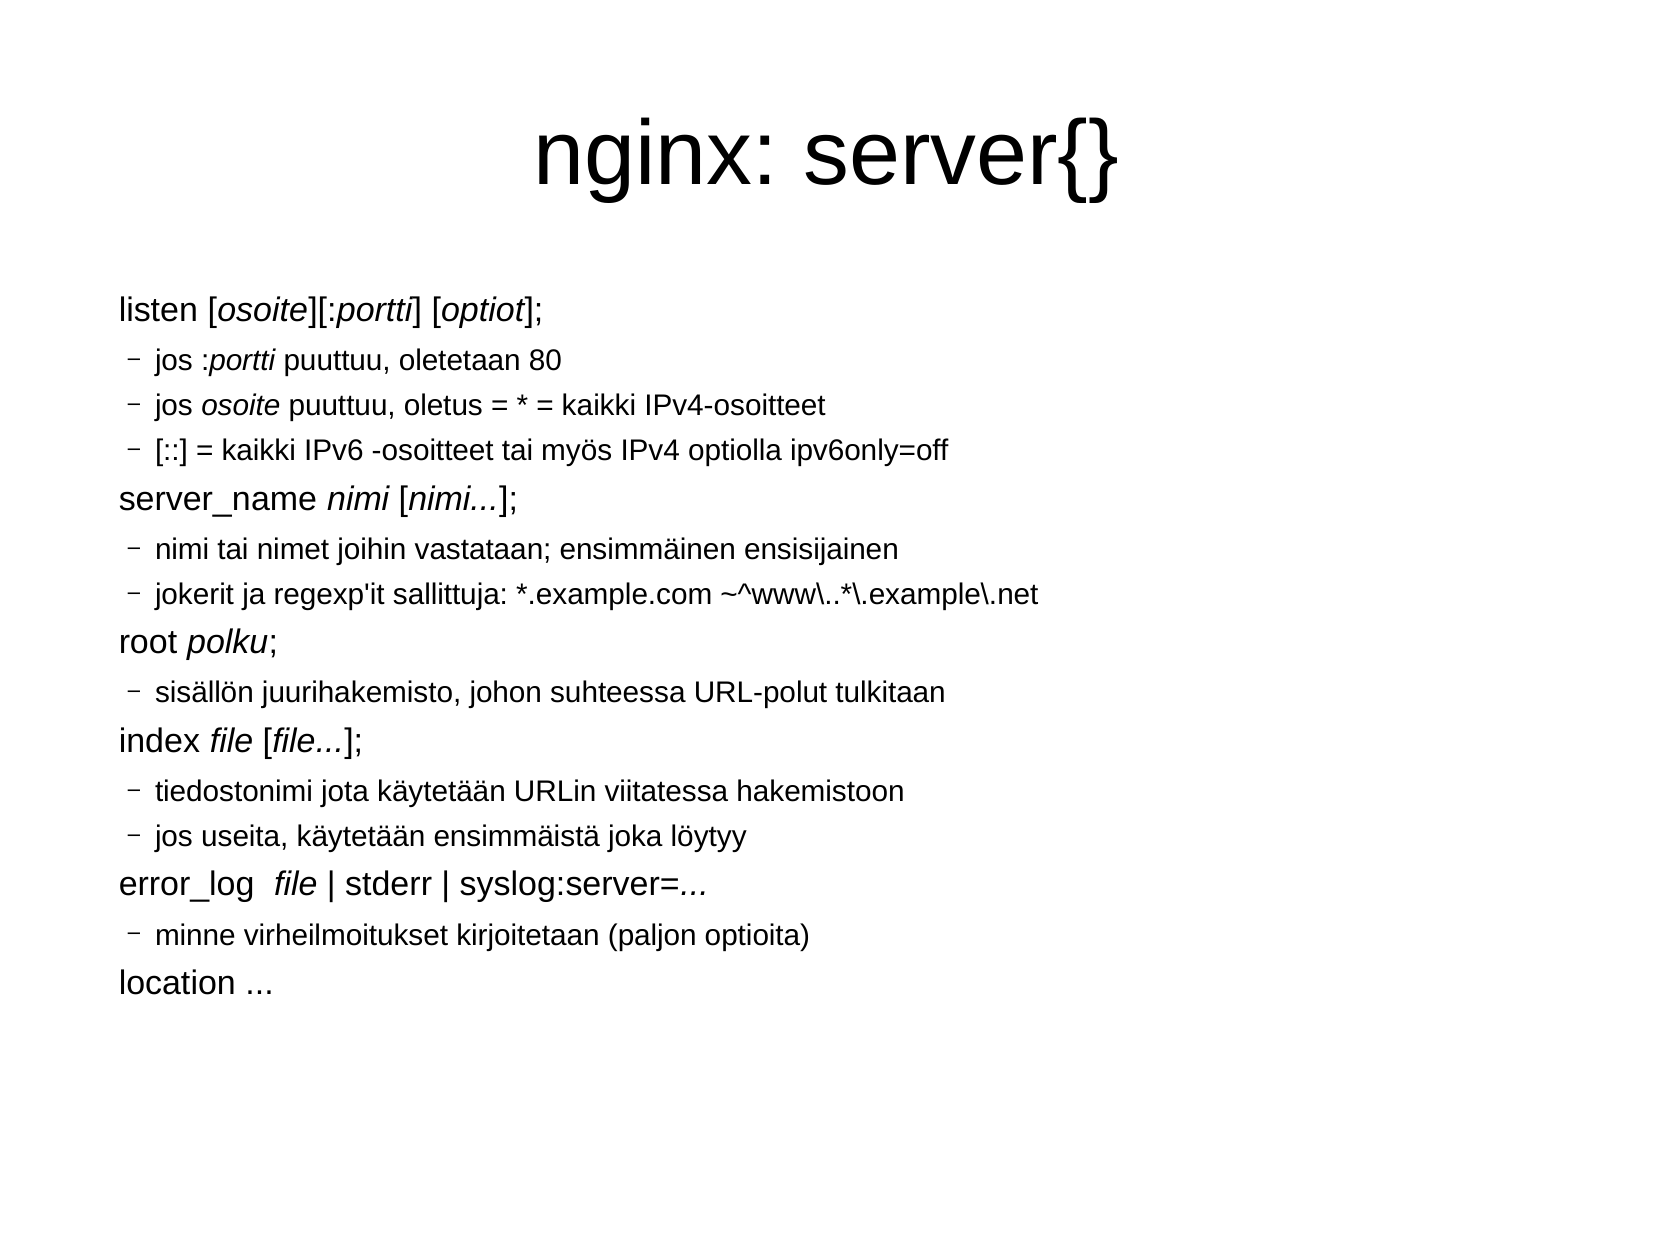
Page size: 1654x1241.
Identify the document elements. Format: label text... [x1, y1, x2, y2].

list listen [osoite][:portti] [optiot]; jos :portti puuttuu, oletetaan 80 jos osoite puuttuu, oletus = * = kaikki IPv4-osoitteet [::] = kaikki IPv6 -osoitteet tai myös IPv4 optiolla ipv6only=off server_name nimi [nimi...]; nimi tai nimet joihin vastataan; ensimmäinen ensisijainen jokerit ja regexp'it sallittuja: *.example.com ~^www\..*\.example\.net root polku; sisällön juurihakemisto, johon suhteessa URL-polut tulkitaan index file [file...]; tiedostonimi jota käytetään URLin viitatessa hakemistoon jos useita, käytetään ensimmäistä joka löytyy error_log file | stderr | syslog:server=... minne virheilmoitukset kirjoitetaan (paljon optioita) location ... [82, 290, 1571, 1010]
title nginx: server{} [82, 49, 1571, 257]
